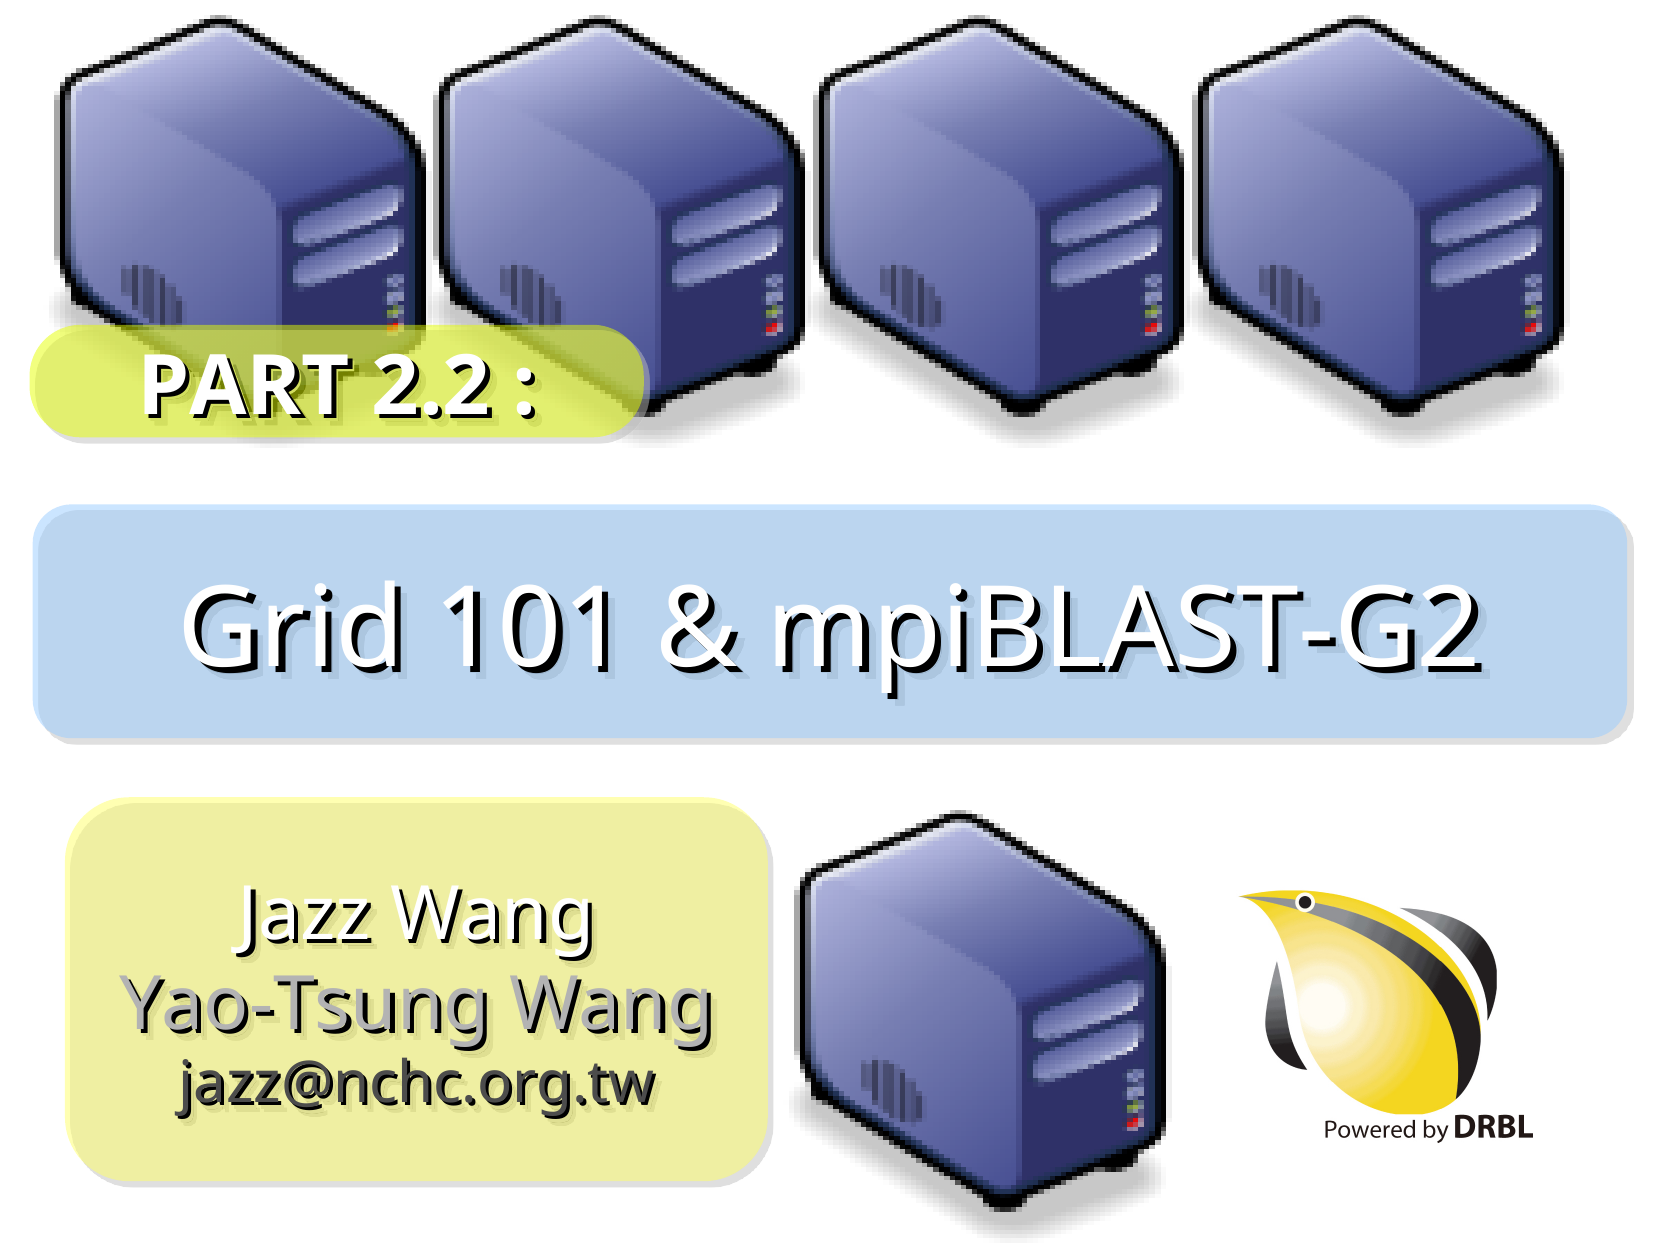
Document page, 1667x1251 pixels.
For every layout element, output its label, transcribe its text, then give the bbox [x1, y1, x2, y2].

picture [1224, 874, 1548, 1152]
picture [767, 797, 1211, 1251]
picture [27, 2, 1609, 502]
text_box Jazz Wang Yao-Tsung Wang jazz@nchc.org.tw [64, 797, 768, 1182]
text_box Grid 101 & mpiBLAST-G2 [32, 504, 1628, 739]
text_box PART 2.2 : [29, 324, 644, 438]
